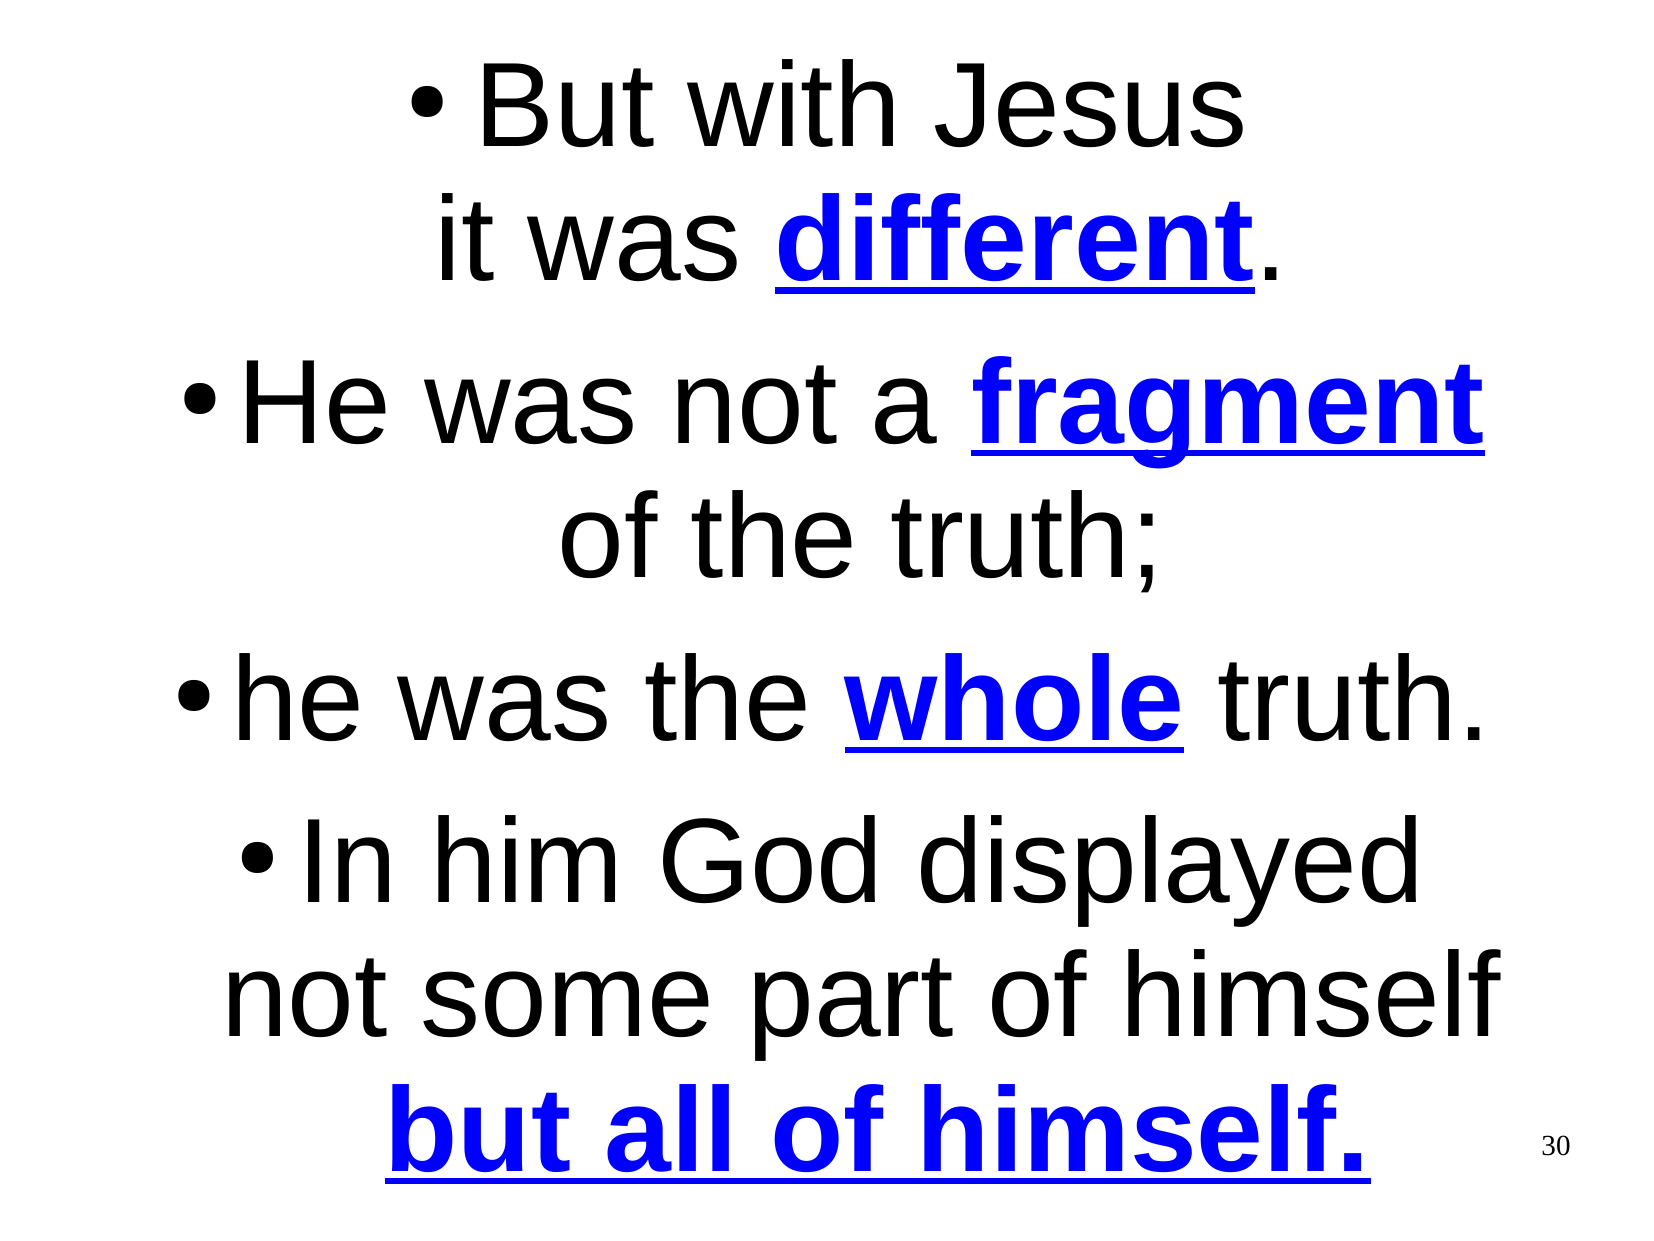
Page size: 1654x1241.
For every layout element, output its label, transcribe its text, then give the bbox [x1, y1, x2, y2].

list But with Jesus it was different. He was not a fragment of the truth; he was the whole truth. In him God displayed not some part of himself but all of himself. [37, 37, 1651, 1201]
